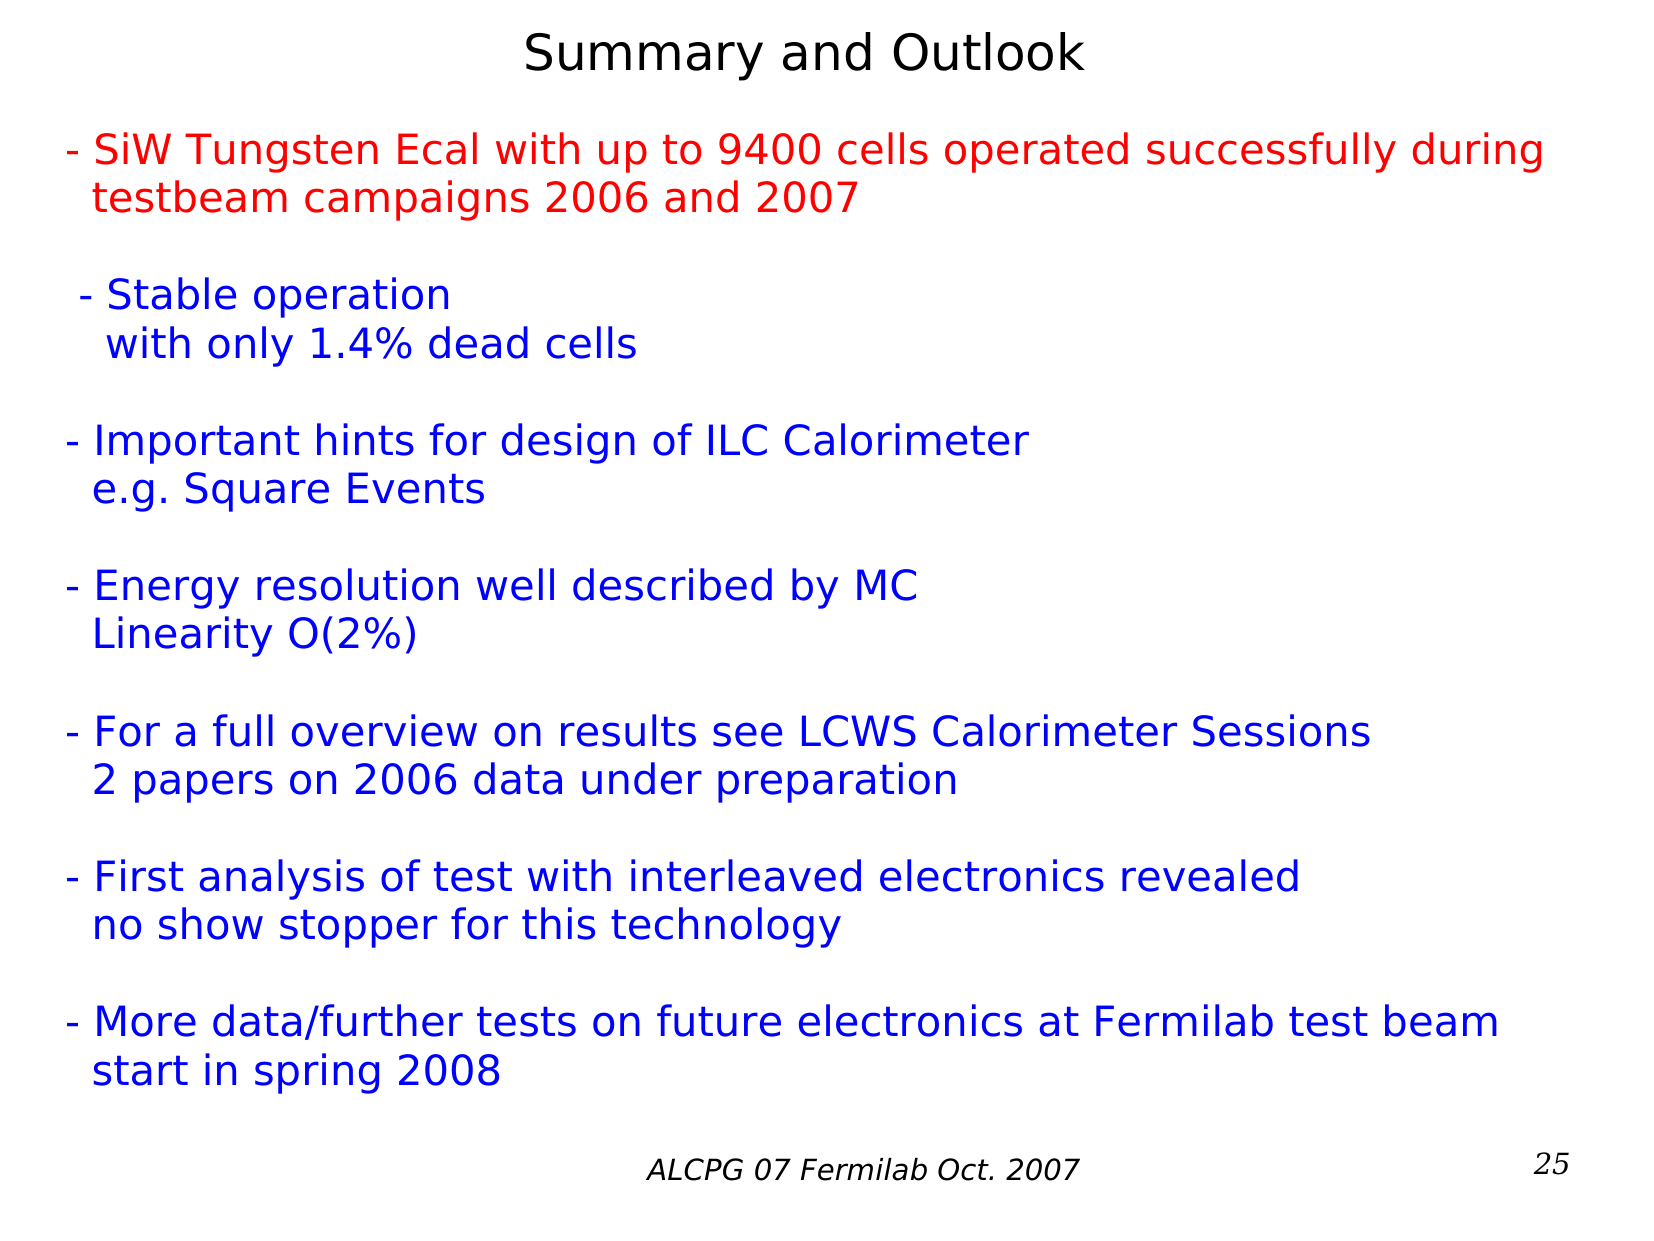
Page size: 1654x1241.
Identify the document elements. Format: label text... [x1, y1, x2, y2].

text_box Summary and Outlook [508, 16, 1089, 90]
text_box - SiW Tungsten Ecal with up to 9400 cells operated successfully during testbeam campaigns 2006 and 2007 - Stable operation with only 1.4% dead cells - Important hints for design of ILC Calorimeter e.g. Square Events - Energy resolution well described by MC Linearity O(2%) - For a full overview on results see LCWS Calorimeter Sessions 2 papers on 2006 data under preparation - First analysis of test with interleaved electronics revealed no show stopper for this technology - More data/further tests on future electronics at Fermilab test beam start in spring 2008 [50, 118, 1571, 1104]
